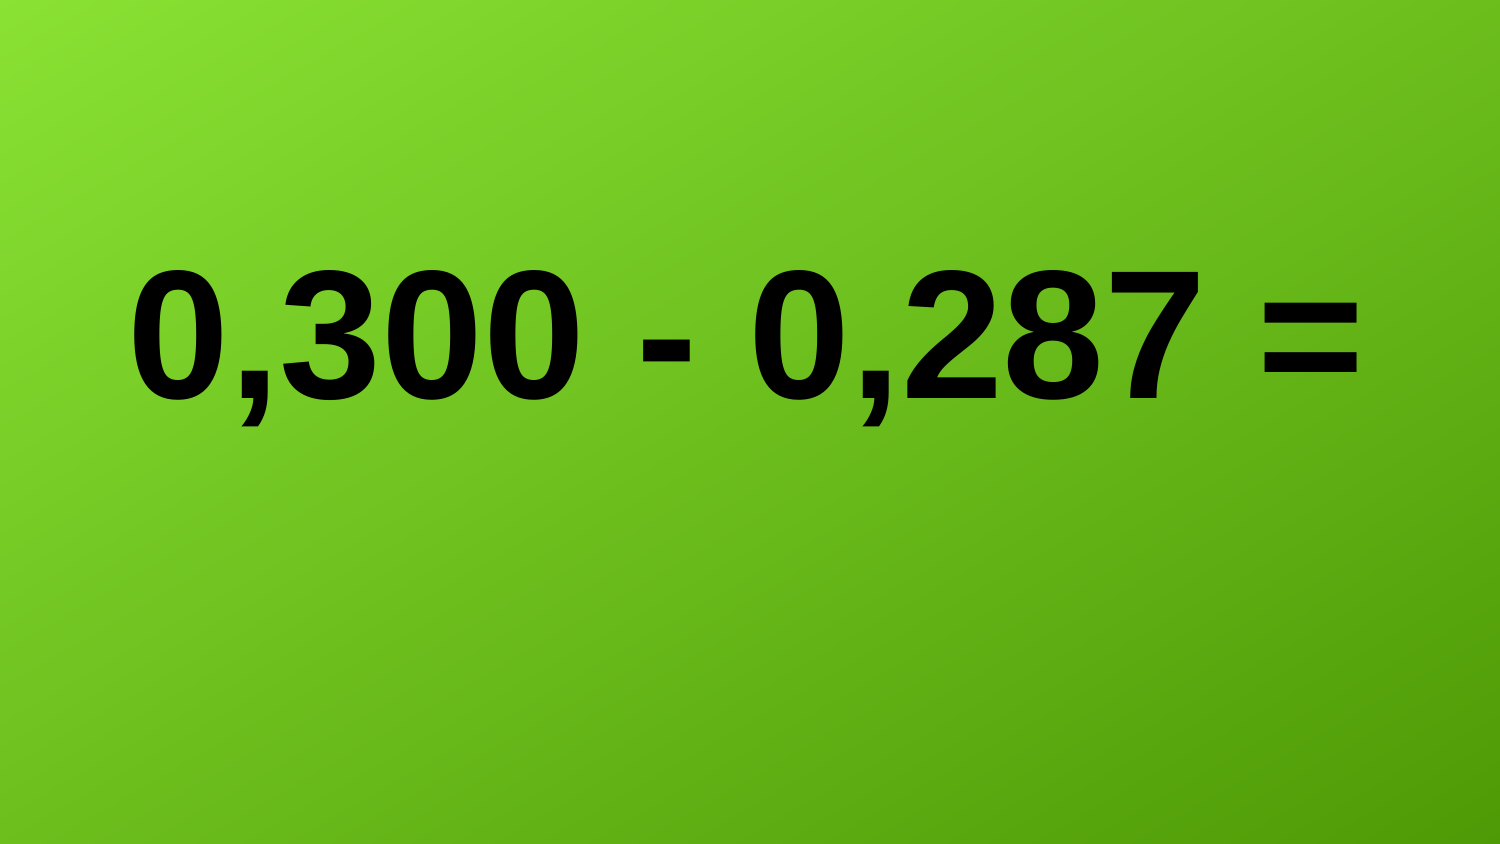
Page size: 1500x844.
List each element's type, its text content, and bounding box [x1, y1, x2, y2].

text_box 0,300 - 0,287 = [112, 259, 1388, 450]
